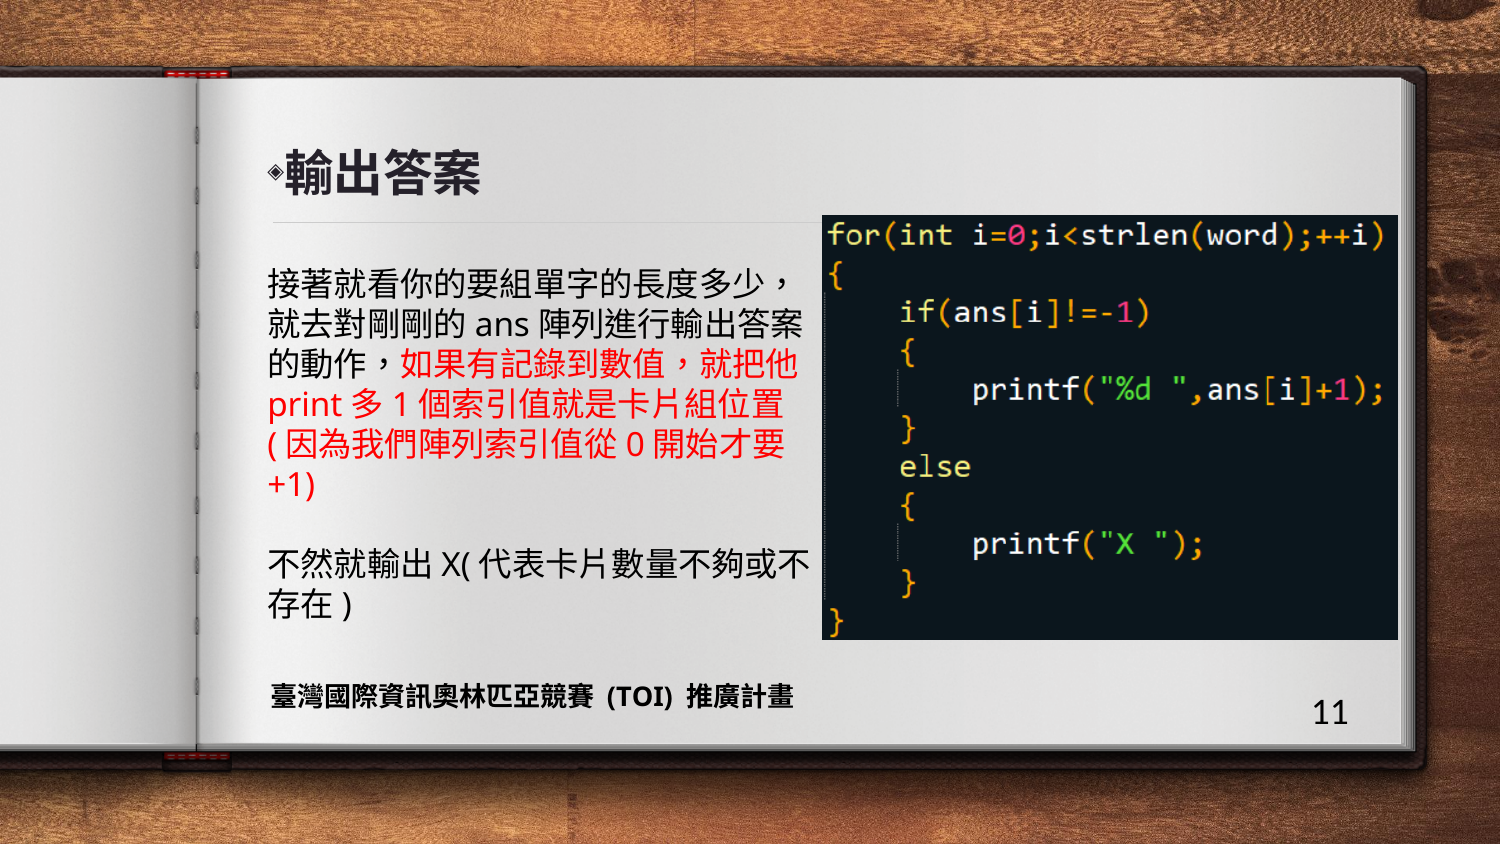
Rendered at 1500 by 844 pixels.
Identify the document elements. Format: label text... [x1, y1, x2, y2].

text_box [1295, 672, 1386, 737]
picture [822, 215, 1398, 641]
list 輸出答案 [252, 126, 1183, 215]
text_box 接著就看你的要組單字的長度多少，就去對剛剛的ans陣列進行輸出答案的動作，如果有記錄到數值，就把他print多1個索引值就是卡片組位置(因為我們陣列索引值從0開始才要+1) 不然就輸出X(代表卡片數量不夠或不存在) [252, 215, 822, 595]
